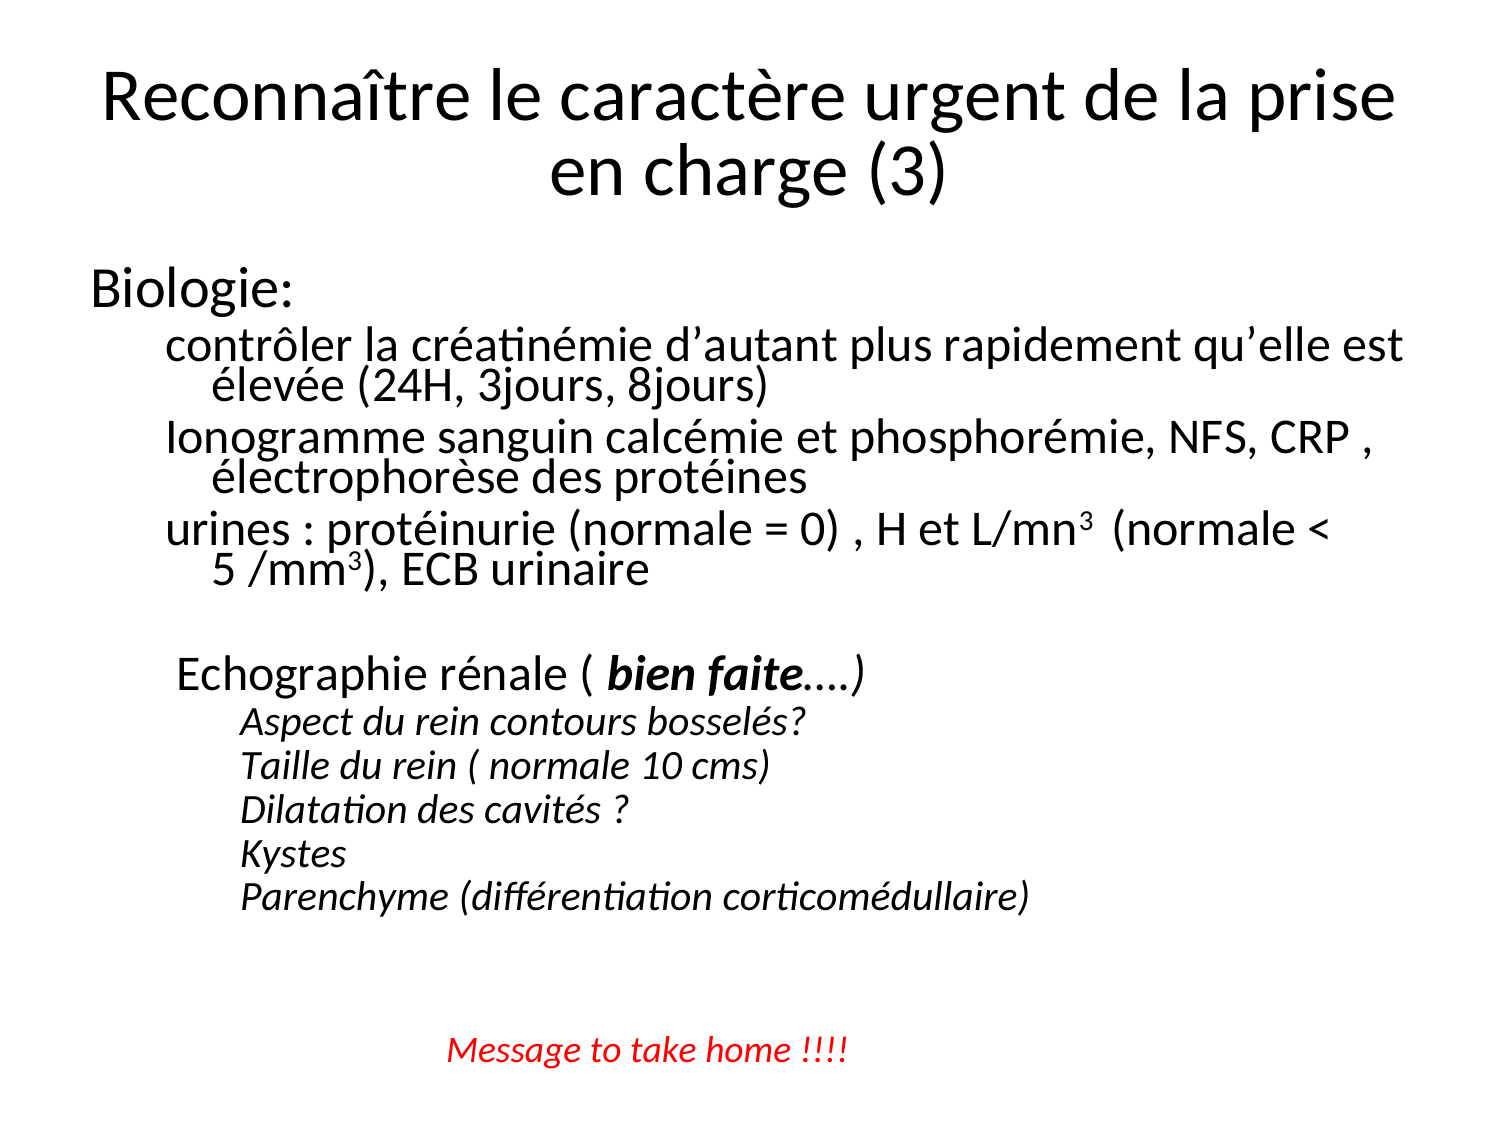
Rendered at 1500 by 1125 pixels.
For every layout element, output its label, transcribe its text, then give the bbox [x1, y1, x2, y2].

title Reconnaître le caractère urgent de la prise en charge (3) [75, 41, 1426, 237]
text_box Message to take home !!!! [431, 1026, 865, 1118]
list Biologie: contrôler la créatinémie d’autant plus rapidement qu’elle est élevée (24H, 3jours, 8jours) Ionogramme sanguin calcémie et phosphorémie, NFS, CRP , électrophorèse des protéines urines : protéinurie (normale = 0) , H et L/mn3 (normale < 5 /mm3), ECB urinaire Echographie rénale ( bien faite….) Aspect du rein contours bosselés? Taille du rein ( normale 10 cms) Dilatation des cavités ? Kystes Parenchyme (différentiation corticomédullaire) [75, 262, 1426, 1083]
